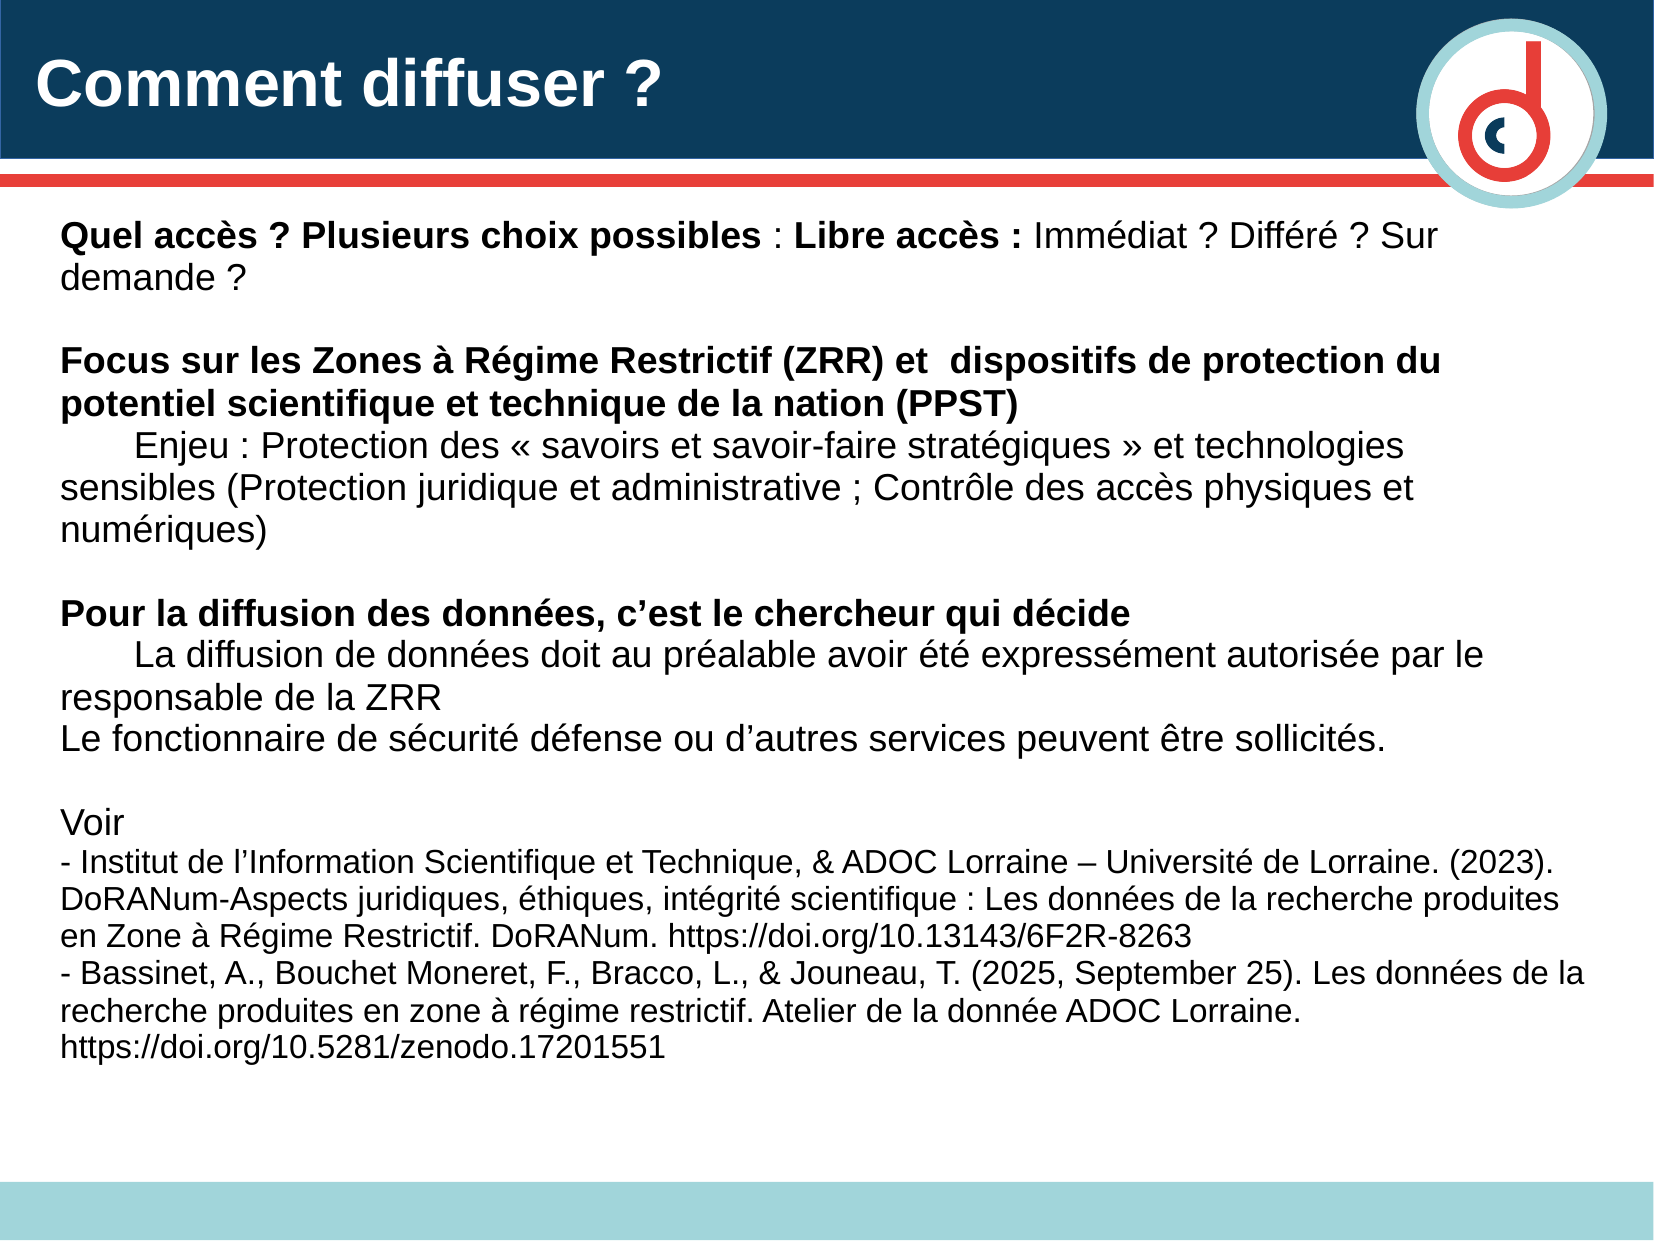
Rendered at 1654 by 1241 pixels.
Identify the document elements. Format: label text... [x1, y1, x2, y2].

title Comment diffuser ? [35, 11, 1430, 159]
text_box Quel accès ? Plusieurs choix possibles : Libre accès : Immédiat ? Différé ? Sur demande ? Focus sur les Zones à Régime Restrictif (ZRR) et dispositifs de protection du potentiel scientifique et technique de la nation (PPST) Enjeu : Protection des « savoirs et savoir-faire stratégiques » et technologies sensibles (Protection juridique et administrative ; Contrôle des accès physiques et numériques) Pour la diffusion des données, c’est le chercheur qui décide La diffusion de données doit au préalable avoir été expressément autorisée par le responsable de la ZRR Le fonctionnaire de sécurité défense ou d’autres services peuvent être sollicités. Voir - Institut de l’Information Scientifique et Technique, & ADOC Lorraine – Université de Lorraine. (2023). DoRANum-Aspects juridiques, éthiques, intégrité scientifique : Les données de la recherche produites en Zone à Régime Restrictif. DoRANum. https://doi.org/10.13143/6F2R-8263 - Bassinet, A., Bouchet Moneret, F., Bracco, L., & Jouneau, T. (2025, September 25). Les données de la recherche produites en zone à régime restrictif. Atelier de la donnée ADOC Lorraine. https://doi.org/10.5281/zenodo.17201551 [45, 206, 1611, 1101]
